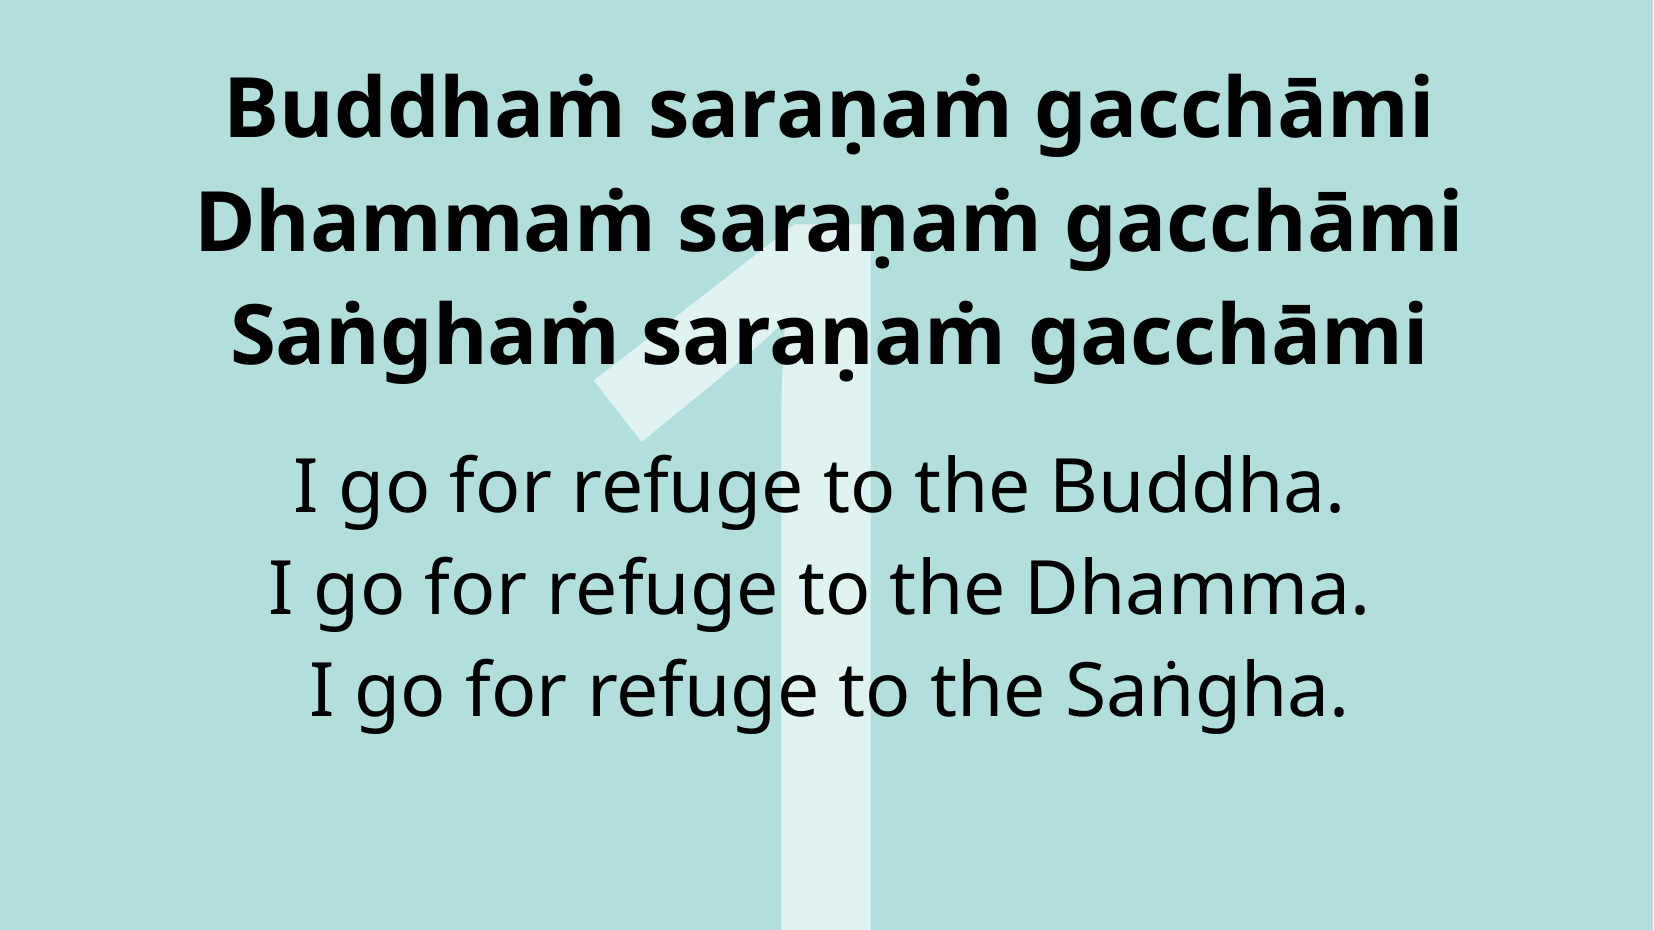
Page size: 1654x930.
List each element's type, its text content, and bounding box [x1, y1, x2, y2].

subtitle Buddhaṁ saraṇaṁ gacchāmi Dhammaṁ saraṇaṁ gacchāmi Saṅghaṁ saraṇaṁ gacchāmi I go for refuge to the Buddha. I go for refuge to the Dhamma. I go for refuge to the Saṅgha. [7, 48, 1652, 880]
text_box 1 [1, 0, 1597, 930]
